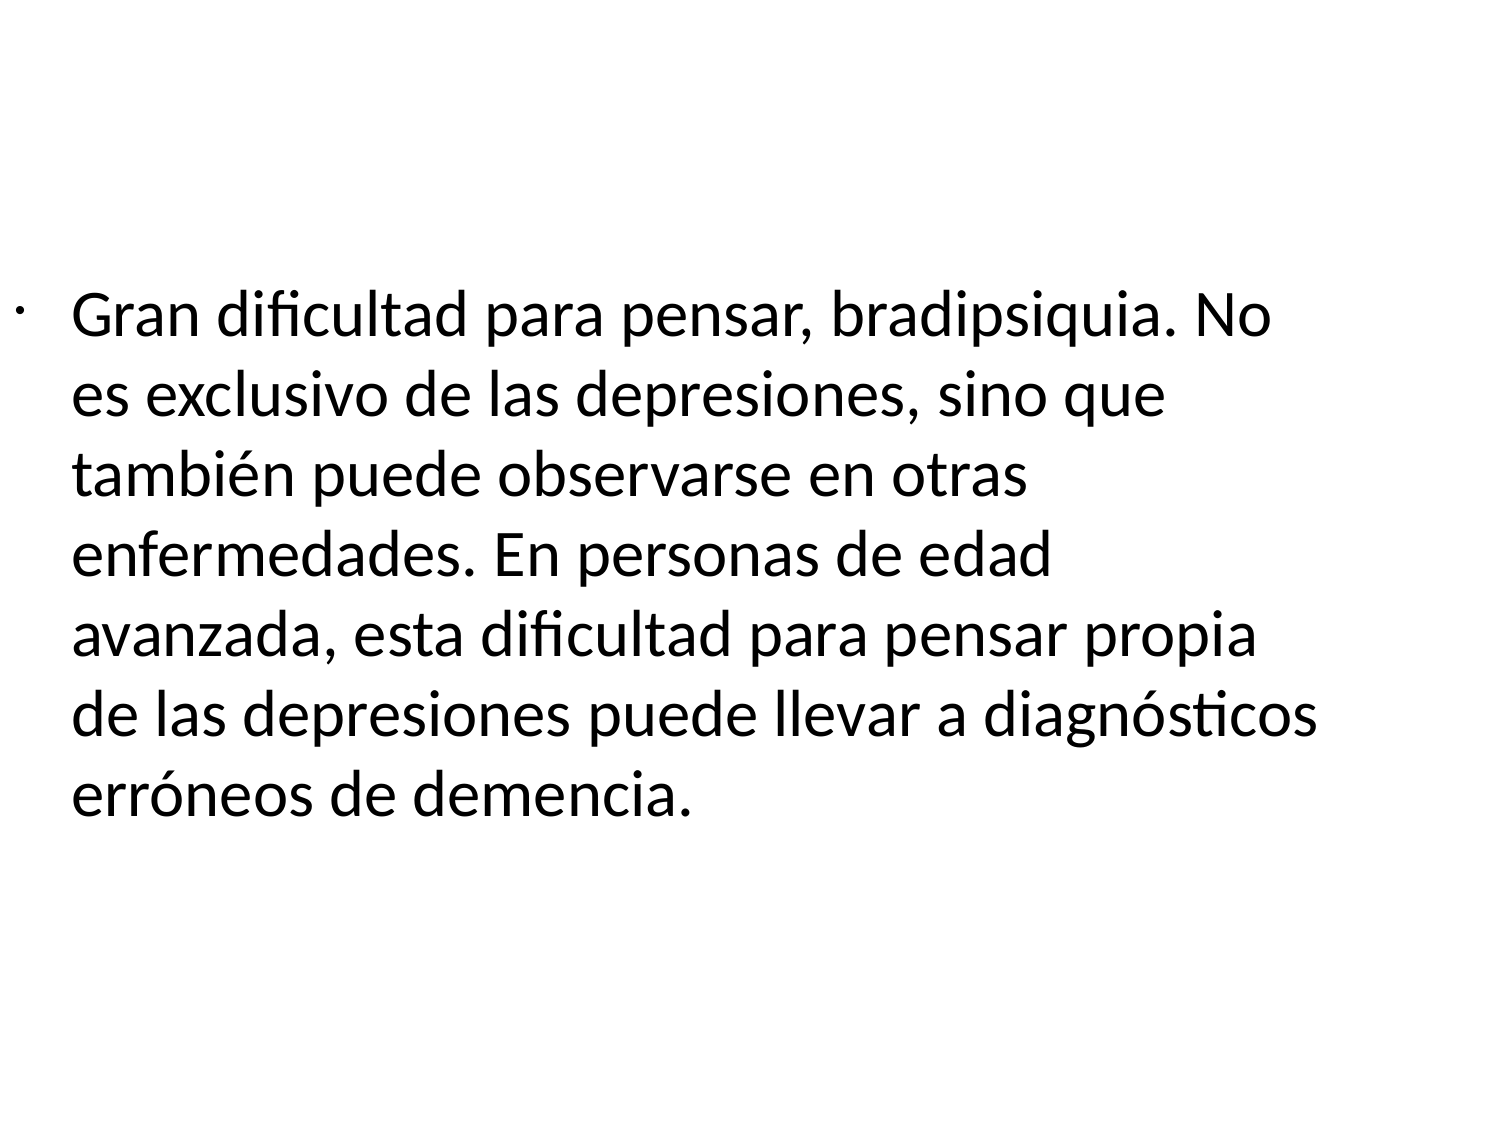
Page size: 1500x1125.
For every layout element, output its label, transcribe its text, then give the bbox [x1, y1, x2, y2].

list Gran dificultad para pensar, bradipsiquia. No es exclusivo de las depresiones, sino que también puede observarse en otras enfermedades. En personas de edad avanzada, esta dificultad para pensar propia de las depresiones puede llevar a diagnósticos erróneos de demencia. [0, 262, 1350, 1005]
